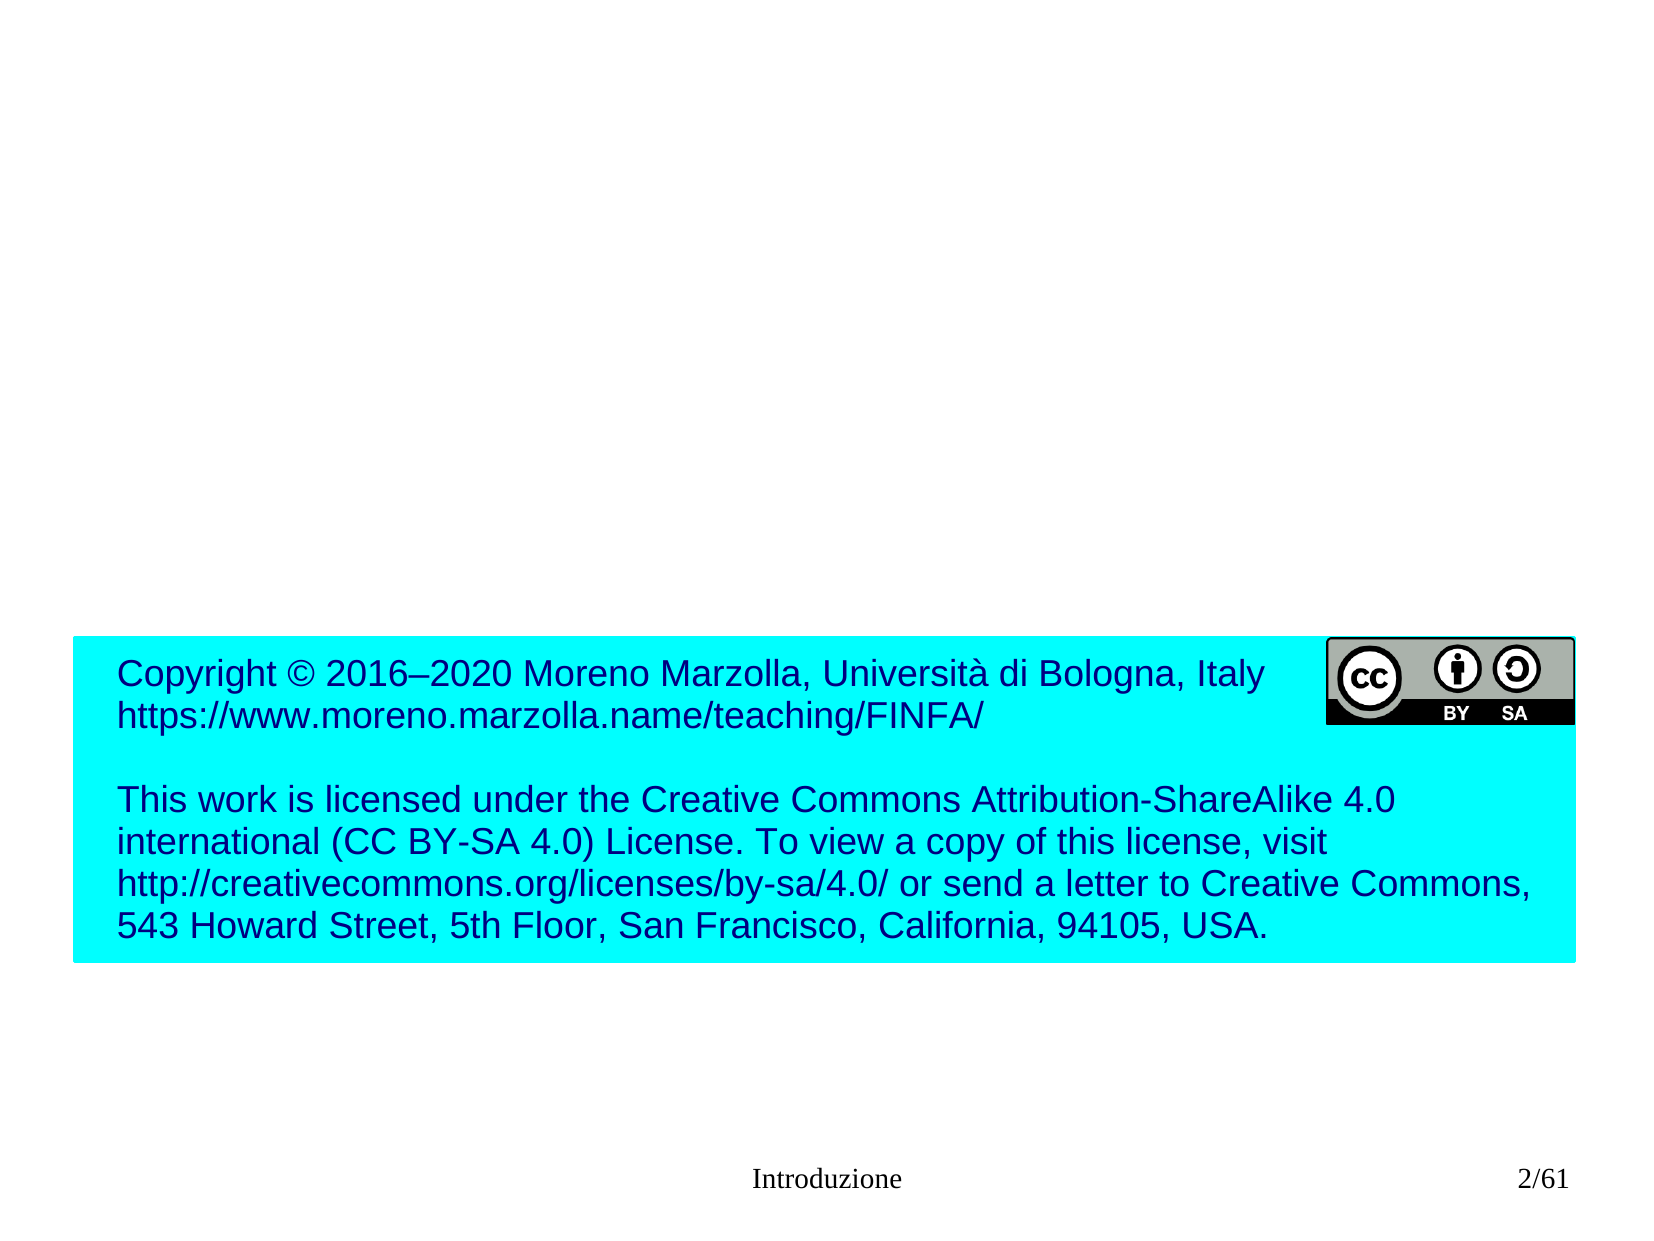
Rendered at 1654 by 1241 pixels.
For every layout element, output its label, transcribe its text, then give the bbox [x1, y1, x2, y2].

text_box Copyright © 2016–2020 Moreno Marzolla, Università di Bologna, Italy https://www.moreno.marzolla.name/teaching/FINFA/ This work is licensed under the Creative Commons Attribution-ShareAlike 4.0 international (CC BY-SA 4.0) License. To view a copy of this license, visit http://creativecommons.org/licenses/by-sa/4.0/ or send a letter to Creative Commons, 543 Howard Street, 5th Floor, San Francisco, California, 94105, USA. [74, 637, 1575, 962]
picture [1326, 637, 1575, 725]
